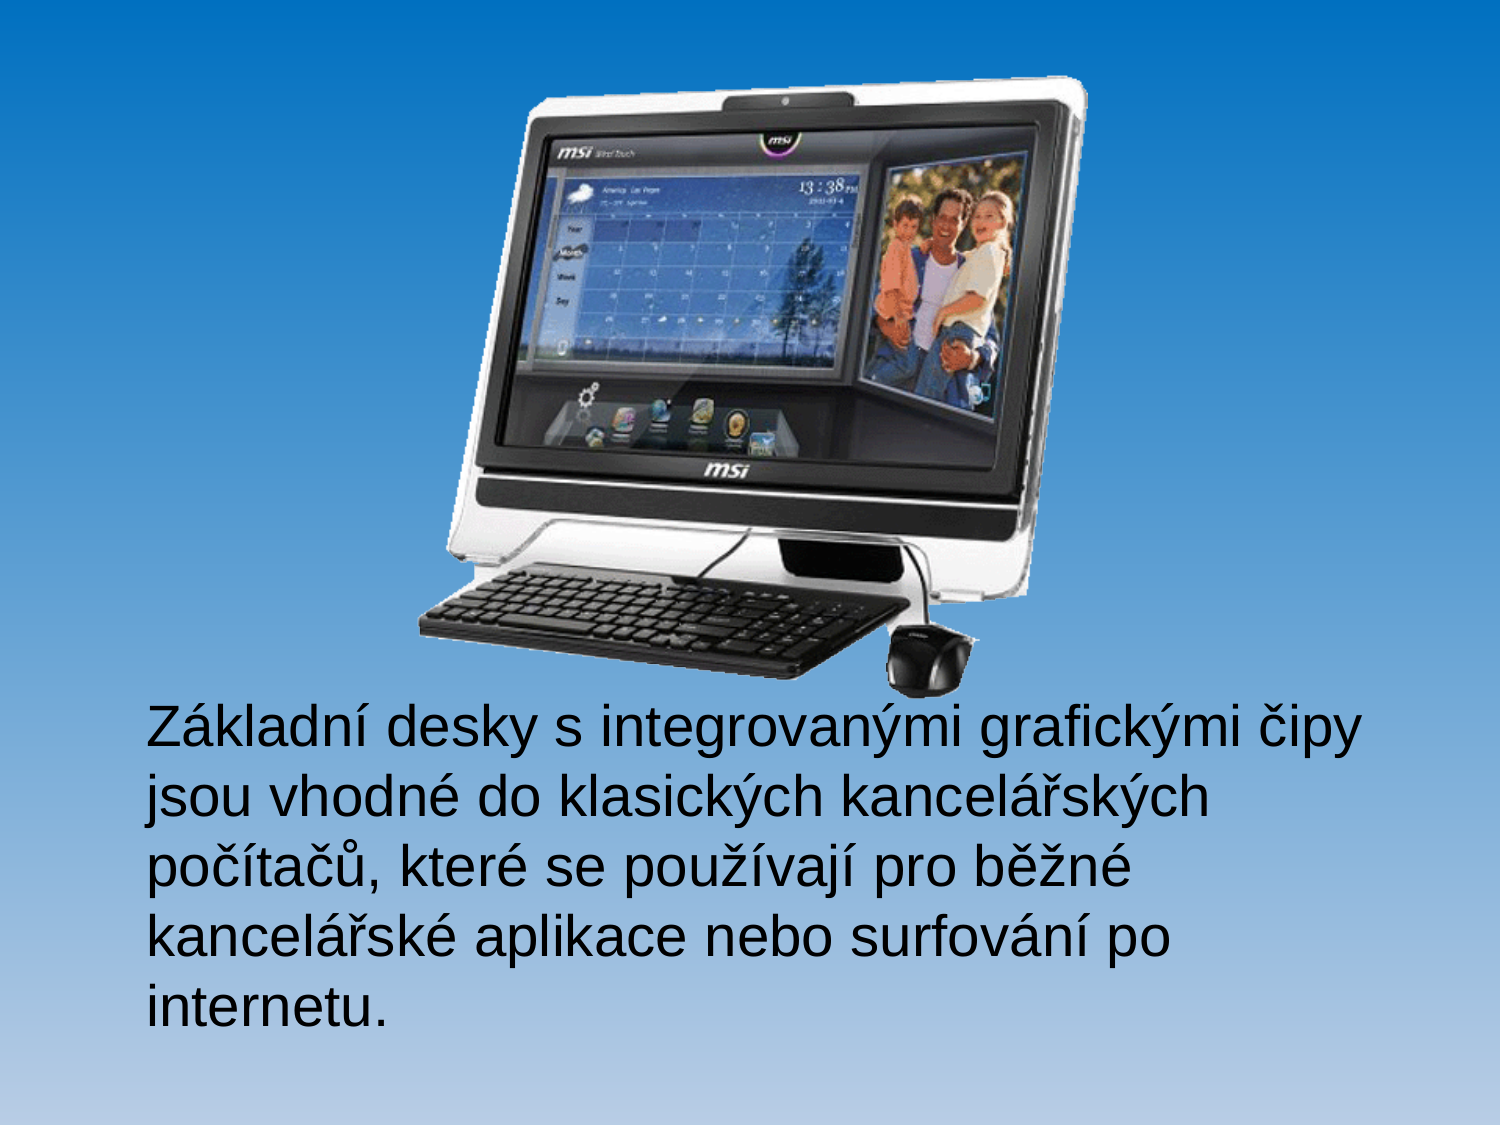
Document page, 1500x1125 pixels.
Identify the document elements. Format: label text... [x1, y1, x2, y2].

picture [412, 54, 1088, 735]
list Základní desky s integrovanými grafickými čipy jsou vhodné do klasických kancelářských počítačů, které se používají pro běžné kancelářské aplikace nebo surfování po internetu. [75, 680, 1426, 1046]
